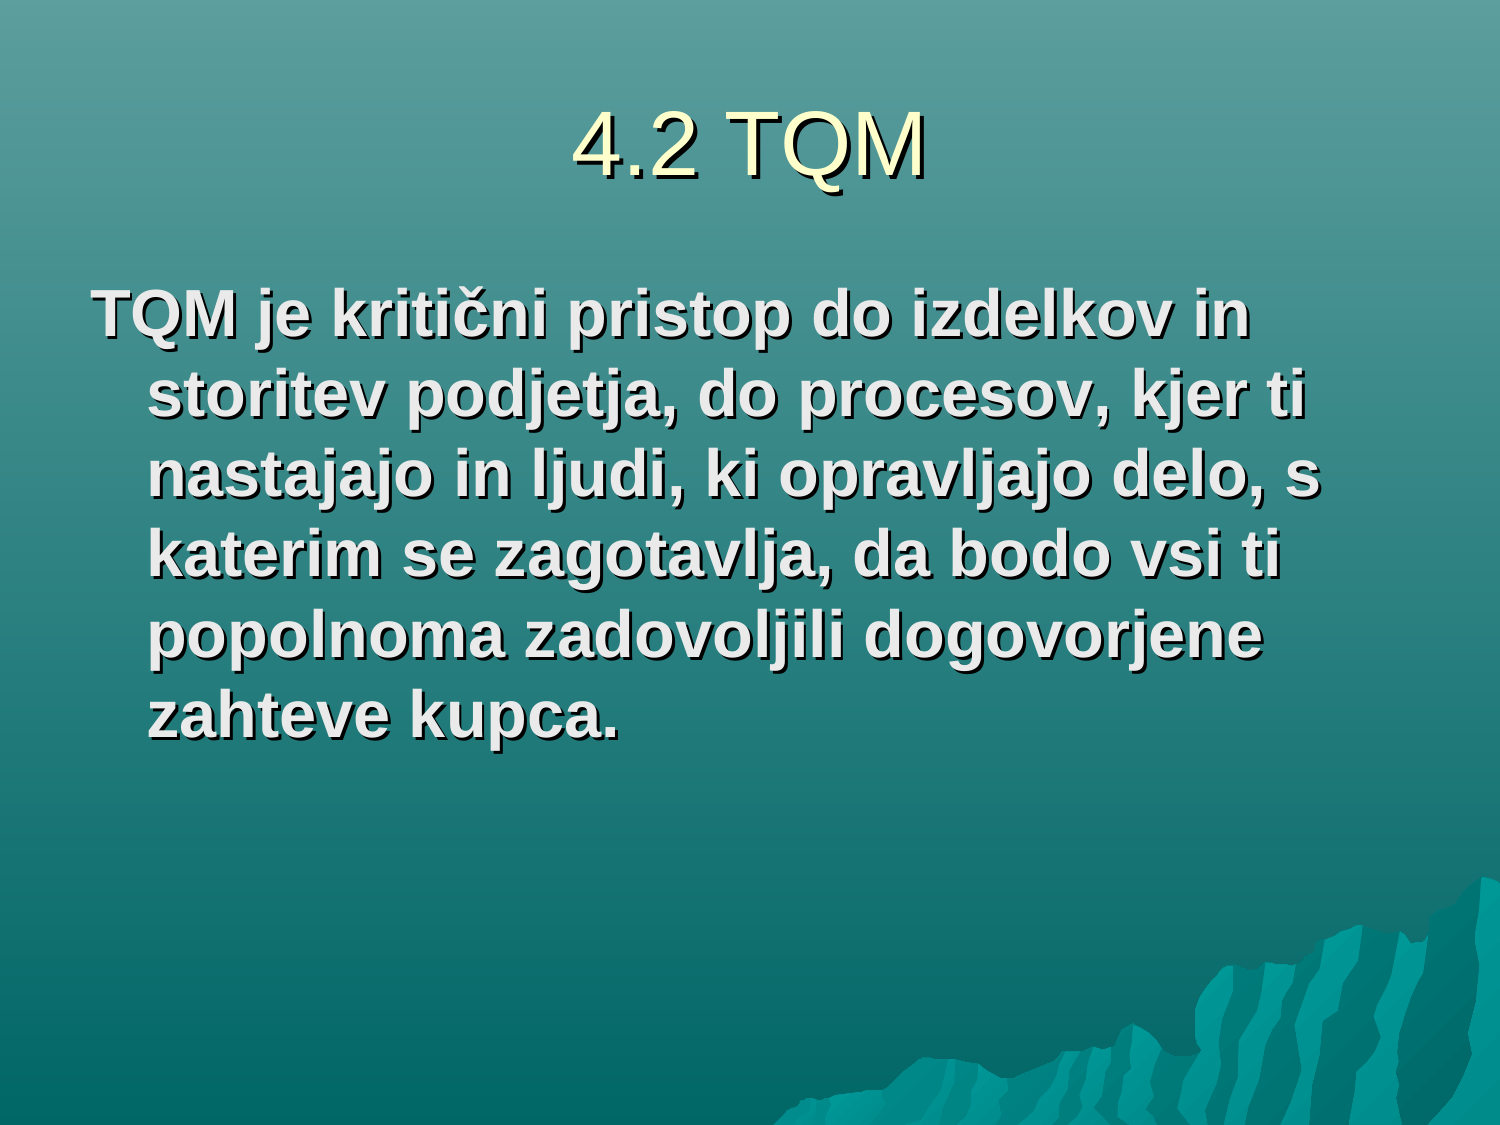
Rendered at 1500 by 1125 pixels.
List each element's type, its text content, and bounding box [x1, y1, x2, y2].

list TQM je kritični pristop do izdelkov in storitev podjetja, do procesov, kjer ti nastajajo in ljudi, ki opravljajo delo, s katerim se zagotavlja, da bodo vsi ti popolnoma zadovoljili dogovorjene zahteve kupca. [75, 262, 1426, 1006]
title 4.2 TQM [75, 45, 1426, 233]
